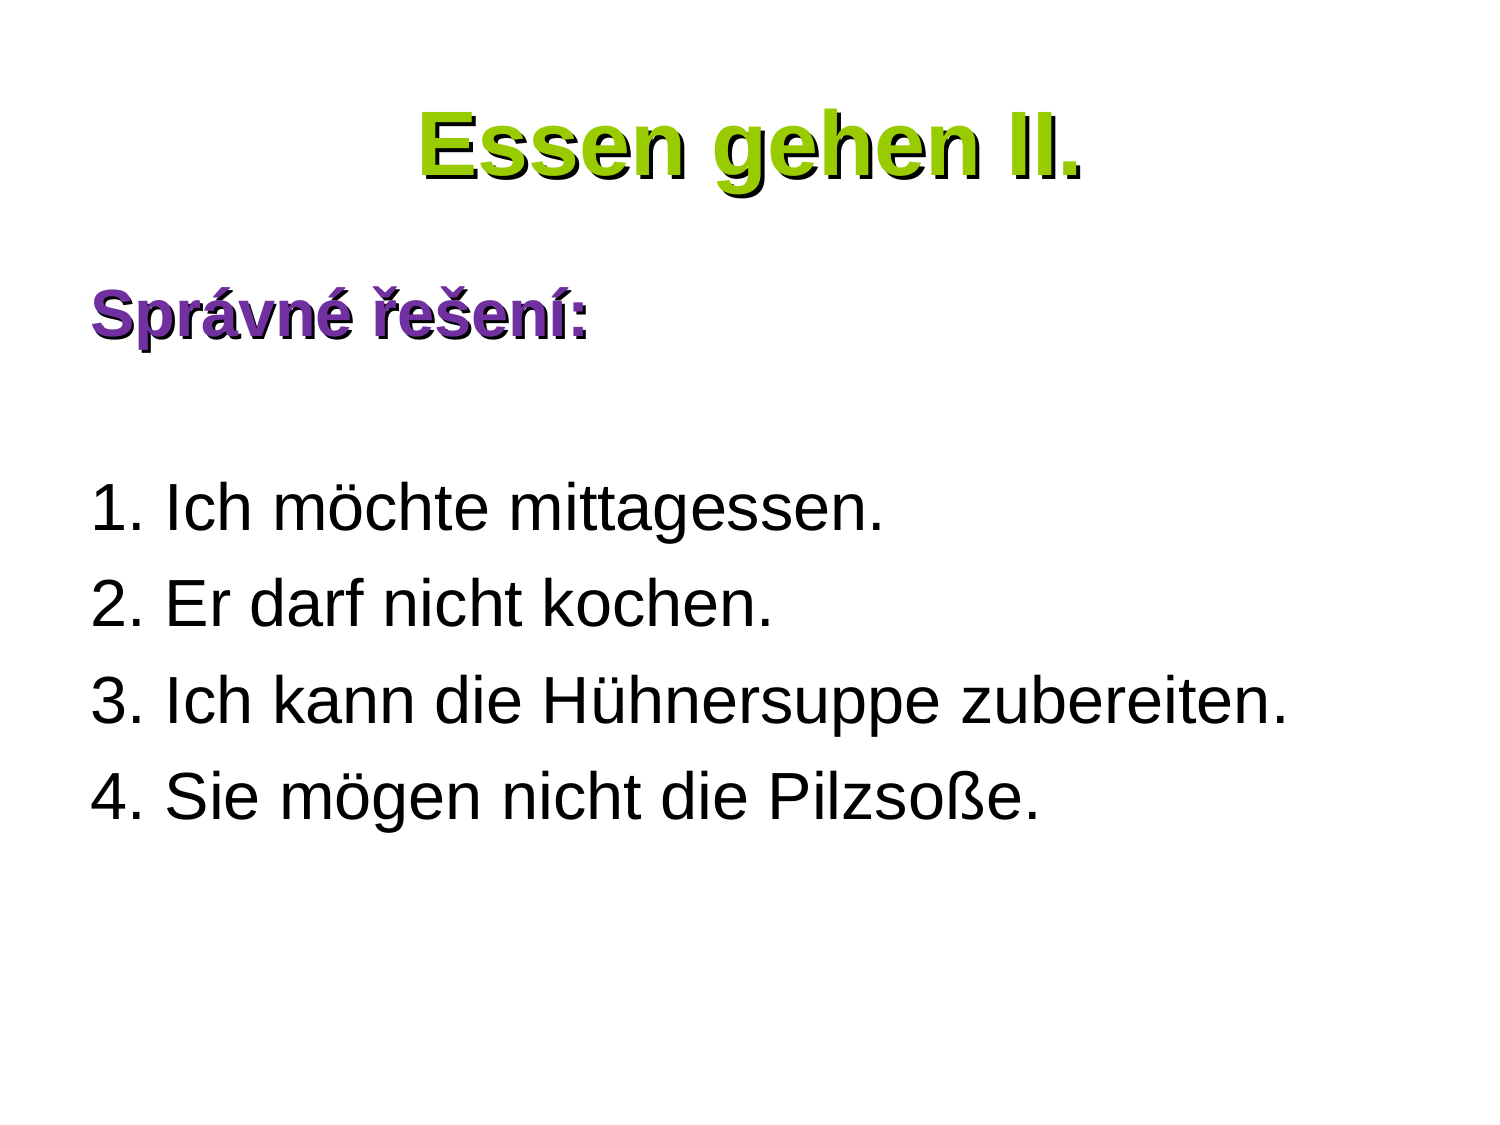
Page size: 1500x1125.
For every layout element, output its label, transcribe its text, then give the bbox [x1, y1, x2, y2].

title Essen gehen II. [75, 45, 1426, 233]
list Správné řešení: Ich möchte mittagessen. Er darf nicht kochen. Ich kann die Hühnersuppe zubereiten. Sie mögen nicht die Pilzsoße. [75, 262, 1426, 1006]
